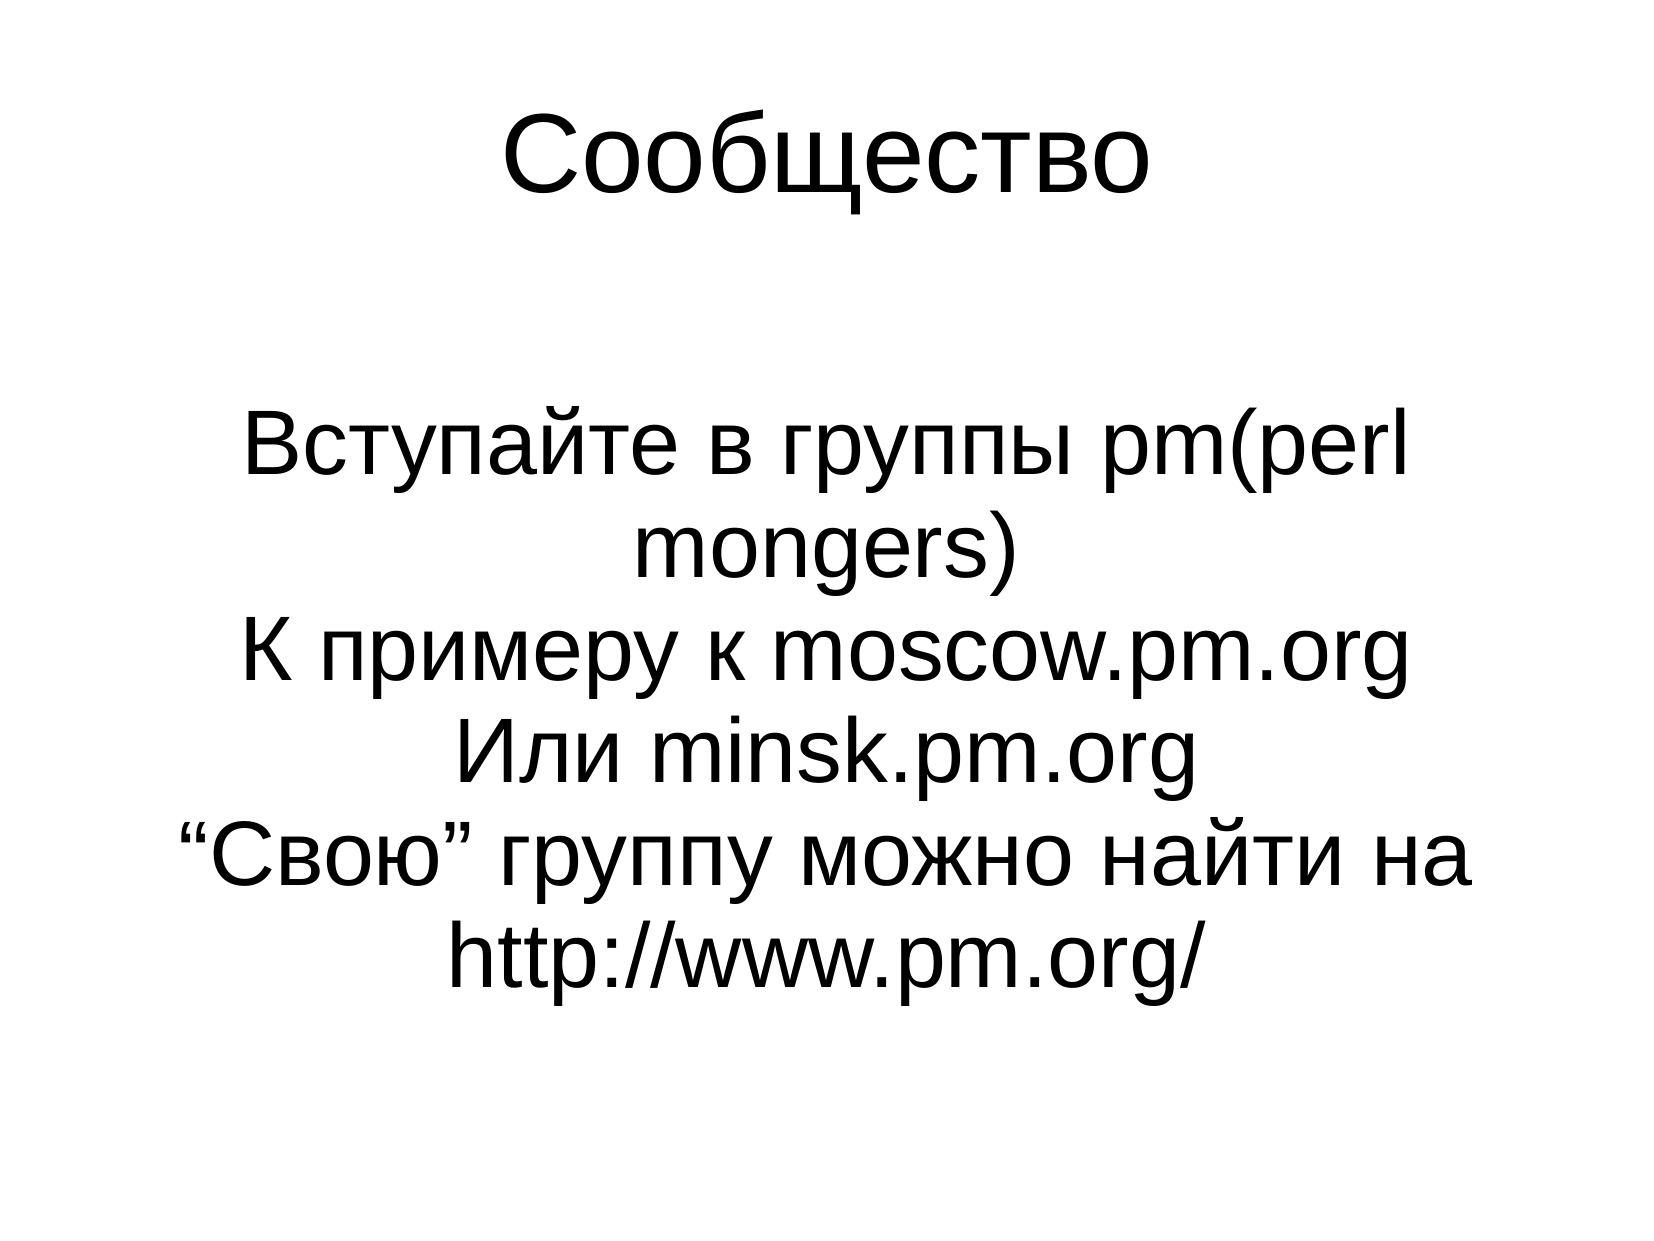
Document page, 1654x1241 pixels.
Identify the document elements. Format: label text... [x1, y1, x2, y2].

title Сообщество [82, 56, 1571, 250]
subtitle Вступайте в группы pm(perl mongers) К примеру к moscow.pm.org Или minsk.pm.org “Свою” группу можно найти на http://www.pm.org/ [82, 297, 1571, 1102]
